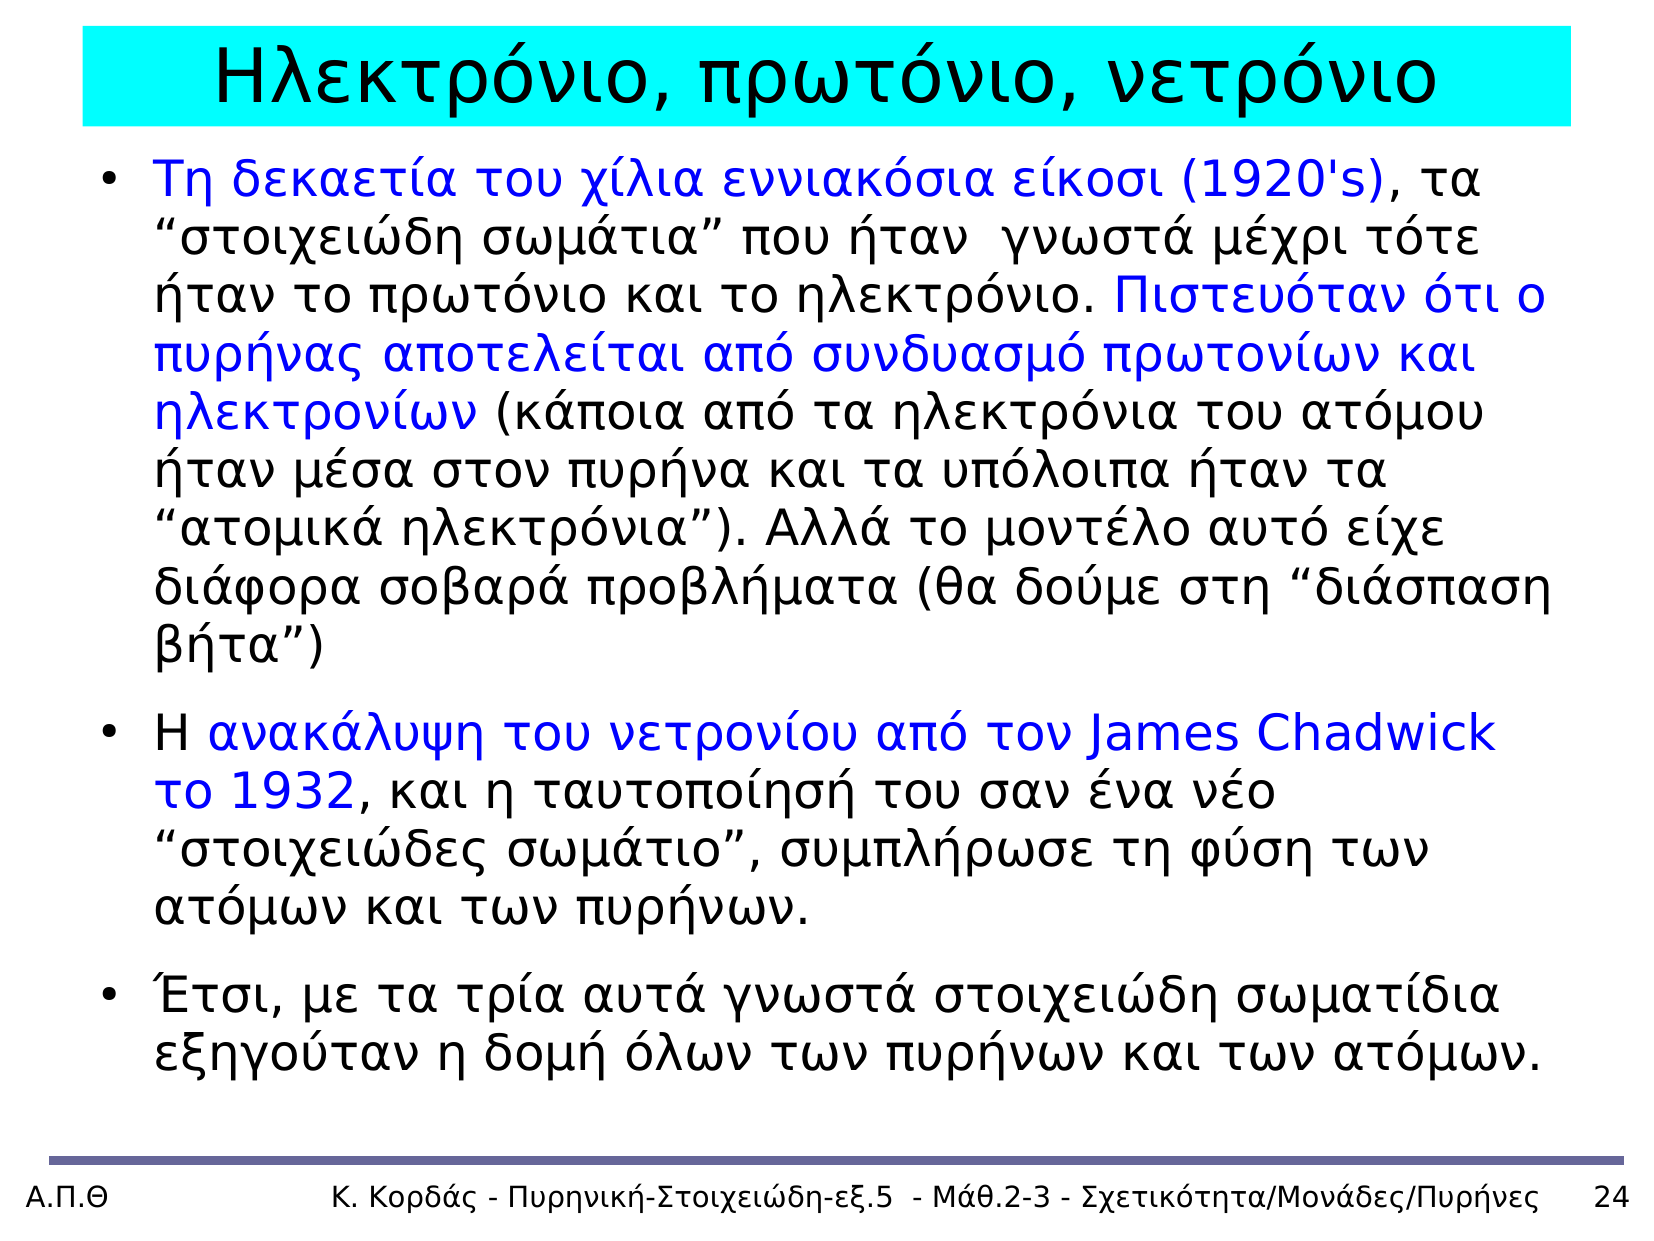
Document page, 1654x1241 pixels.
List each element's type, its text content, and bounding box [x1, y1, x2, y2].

title Ηλεκτρόνιο, πρωτόνιο, νετρόνιο [82, 25, 1571, 127]
list Τη δεκαετία του χίλια εννιακόσια είκοσι (1920's), τα “στοιχειώδη σωμάτια” που ήταν γνωστά μέχρι τότε ήταν το πρωτόνιο και το ηλεκτρόνιο. Πιστευόταν ότι ο πυρήνας αποτελείται από συνδυασμό πρωτονίων και ηλεκτρονίων (κάποια από τα ηλεκτρόνια του ατόμου ήταν μέσα στον πυρήνα και τα υπόλοιπα ήταν τα “ατομικά ηλεκτρόνια”). Αλλά το μοντέλο αυτό είχε διάφορα σοβαρά προβλήματα (θα δούμε στη “διάσπαση βήτα”) Η ανακάλυψη του νετρονίου από τον James Chadwick το 1932, και η ταυτοποίησή του σαν ένα νέο “στοιχειώδες σωμάτιο”, συμπλήρωσε τη φύση των ατόμων και των πυρήνων. Έτσι, με τα τρία αυτά γνωστά στοιχειώδη σωματίδια εξηγούταν η δομή όλων των πυρήνων και των ατόμων. [82, 150, 1571, 1127]
